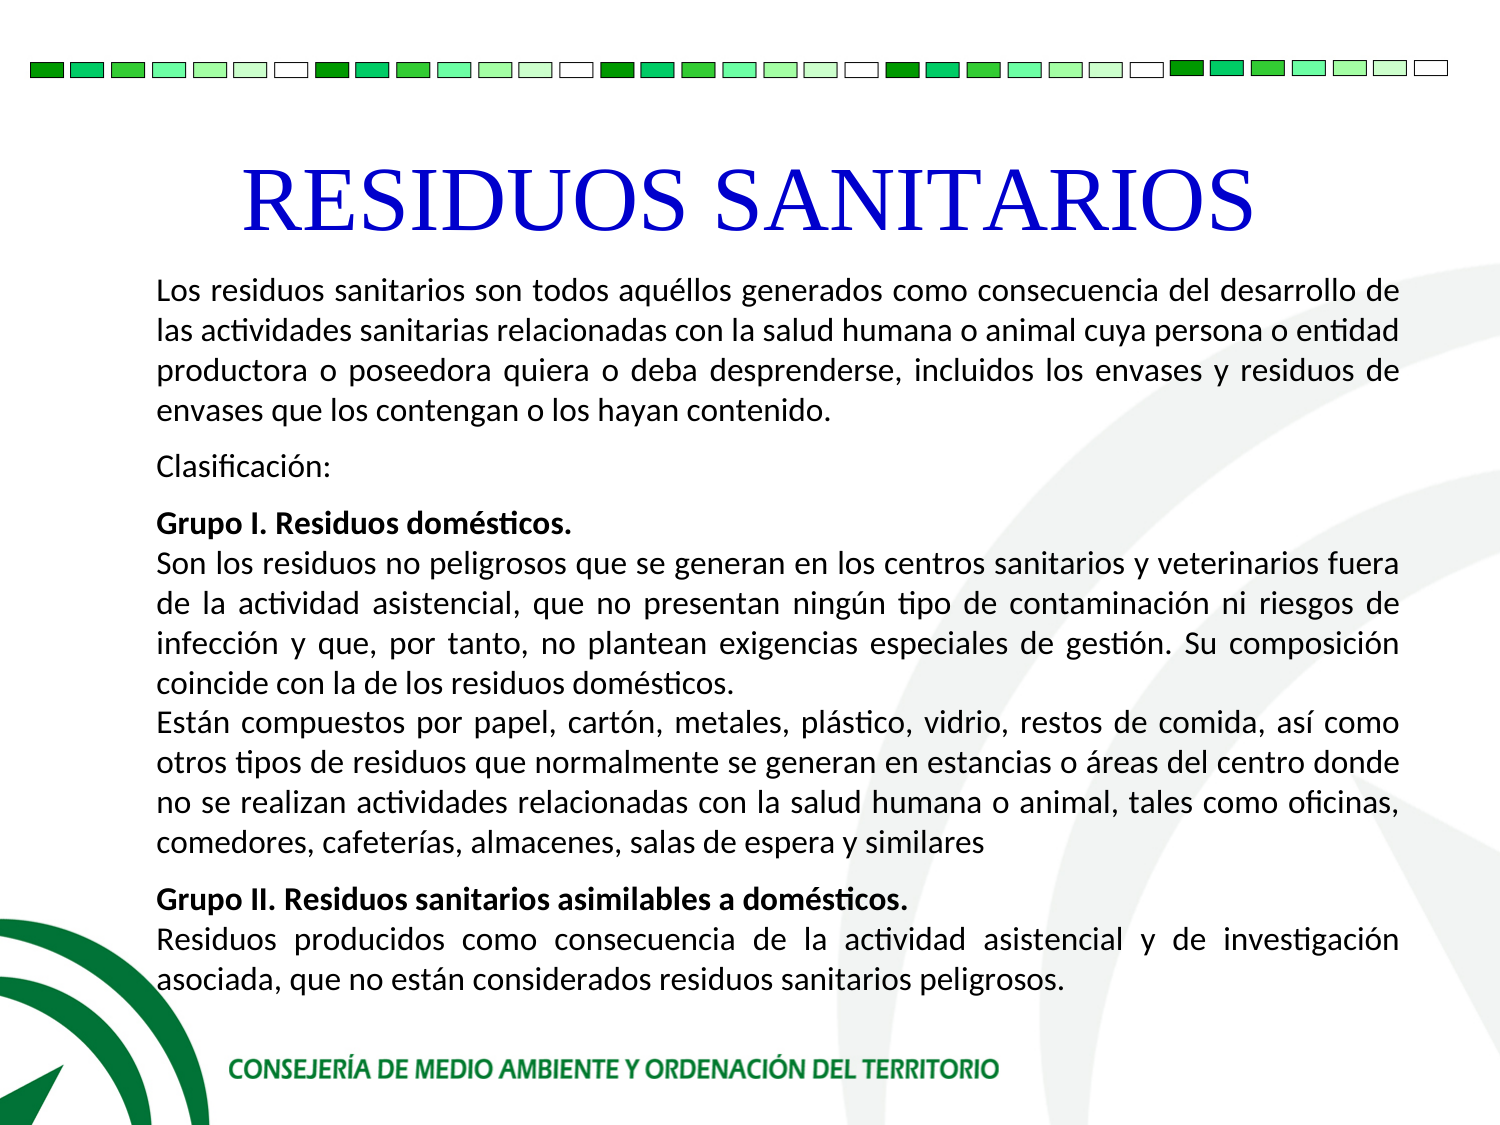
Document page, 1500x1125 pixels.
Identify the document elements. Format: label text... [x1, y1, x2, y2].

title RESIDUOS SANITARIOS [112, 99, 1388, 288]
picture [0, 0, 1500, 1125]
list Los residuos sanitarios son todos aquéllos generados como consecuencia del desarrollo de las actividades sanitarias relacionadas con la salud humana o animal cuya persona o entidad productora o poseedora quiera o deba desprenderse, incluidos los envases y residuos de envases que los contengan o los hayan contenido. Clasificación: Grupo I. Residuos domésticos. Son los residuos no peligrosos que se generan en los centros sanitarios y veterinarios fuera de la actividad asistencial, que no presentan ningún tipo de contaminación ni riesgos de infección y que, por tanto, no plantean exigencias especiales de gestión. Su composición coincide con la de los residuos domésticos. Están compuestos por papel, cartón, metales, plástico, vidrio, restos de comida, así como otros tipos de residuos que normalmente se generan en estancias o áreas del centro donde no se realizan actividades relacionadas con la salud humana o animal, tales como oficinas, comedores, cafeterías, almacenes, salas de espera y similares Grupo II. Residuos sanitarios asimilables a domésticos. Residuos producidos como consecuencia de la actividad asistencial y de investigación asociada, que no están considerados residuos sanitarios peligrosos. [141, 260, 1417, 1102]
